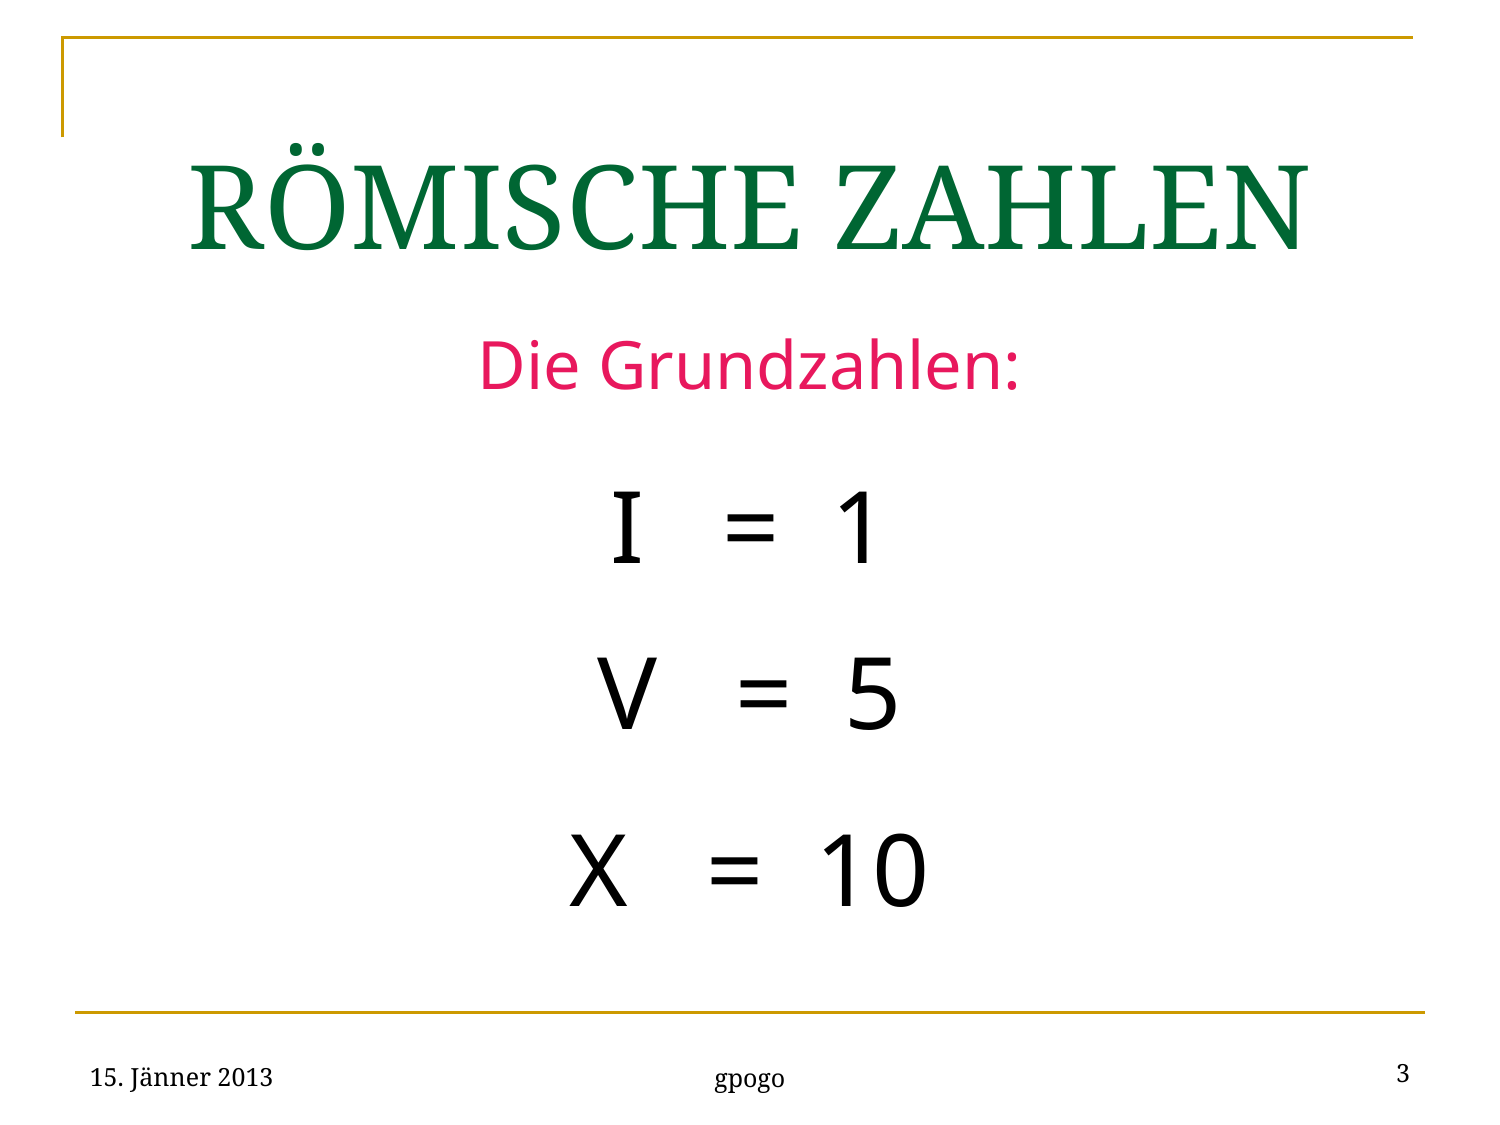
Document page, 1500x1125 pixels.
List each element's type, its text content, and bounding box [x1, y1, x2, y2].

text_box gpogo [512, 1025, 988, 1101]
text_box I = 1 [206, 456, 1294, 592]
text_box X = 10 [206, 798, 1294, 935]
title RÖMISCHE ZAHLEN [141, 82, 1359, 279]
text_box Die Grundzahlen: [437, 315, 1063, 411]
text_box 15. Jänner 2013 [74, 1024, 426, 1100]
text_box V = 5 [206, 621, 1294, 758]
text_box <Nummer> [1074, 1024, 1426, 1100]
